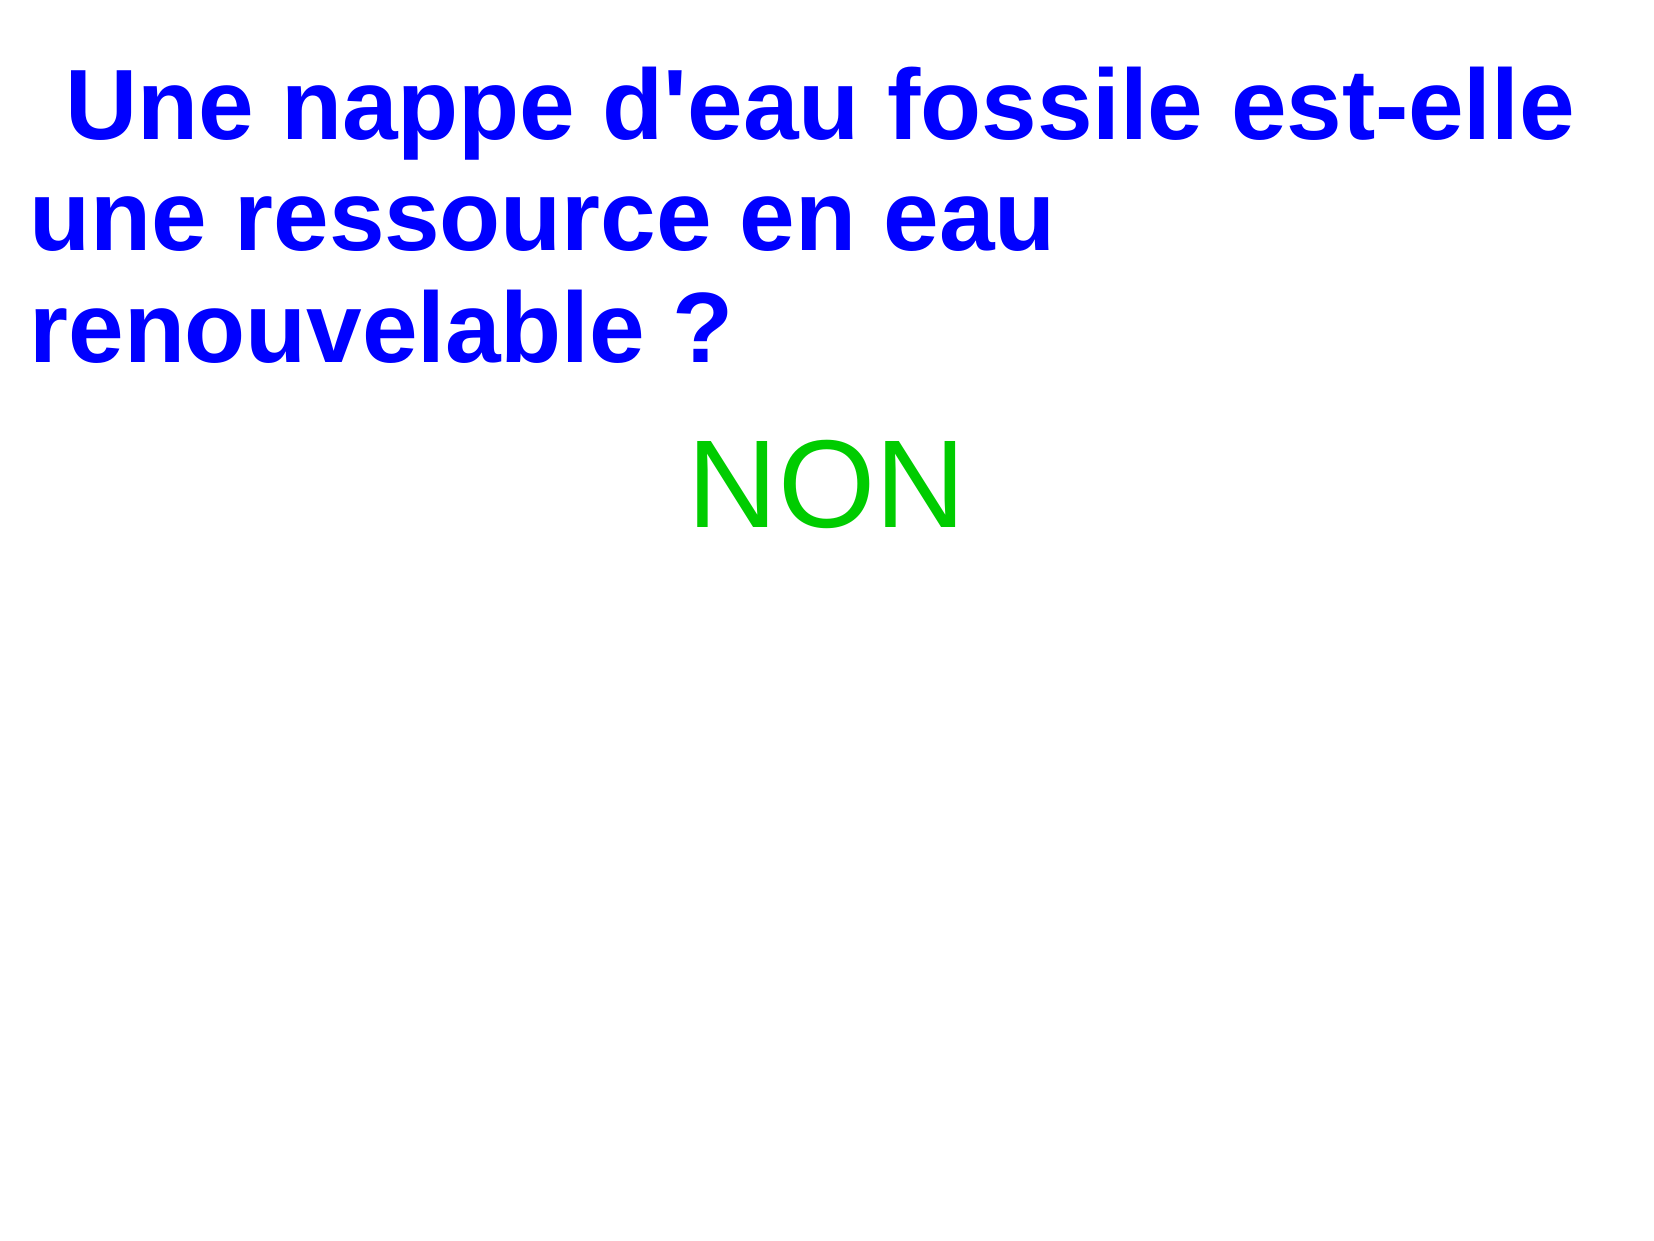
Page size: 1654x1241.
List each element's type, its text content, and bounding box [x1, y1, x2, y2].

text_box NON [590, 406, 1063, 562]
title Une nappe d'eau fossile est-elle une ressource en eau renouvelable ? [29, 48, 1654, 384]
